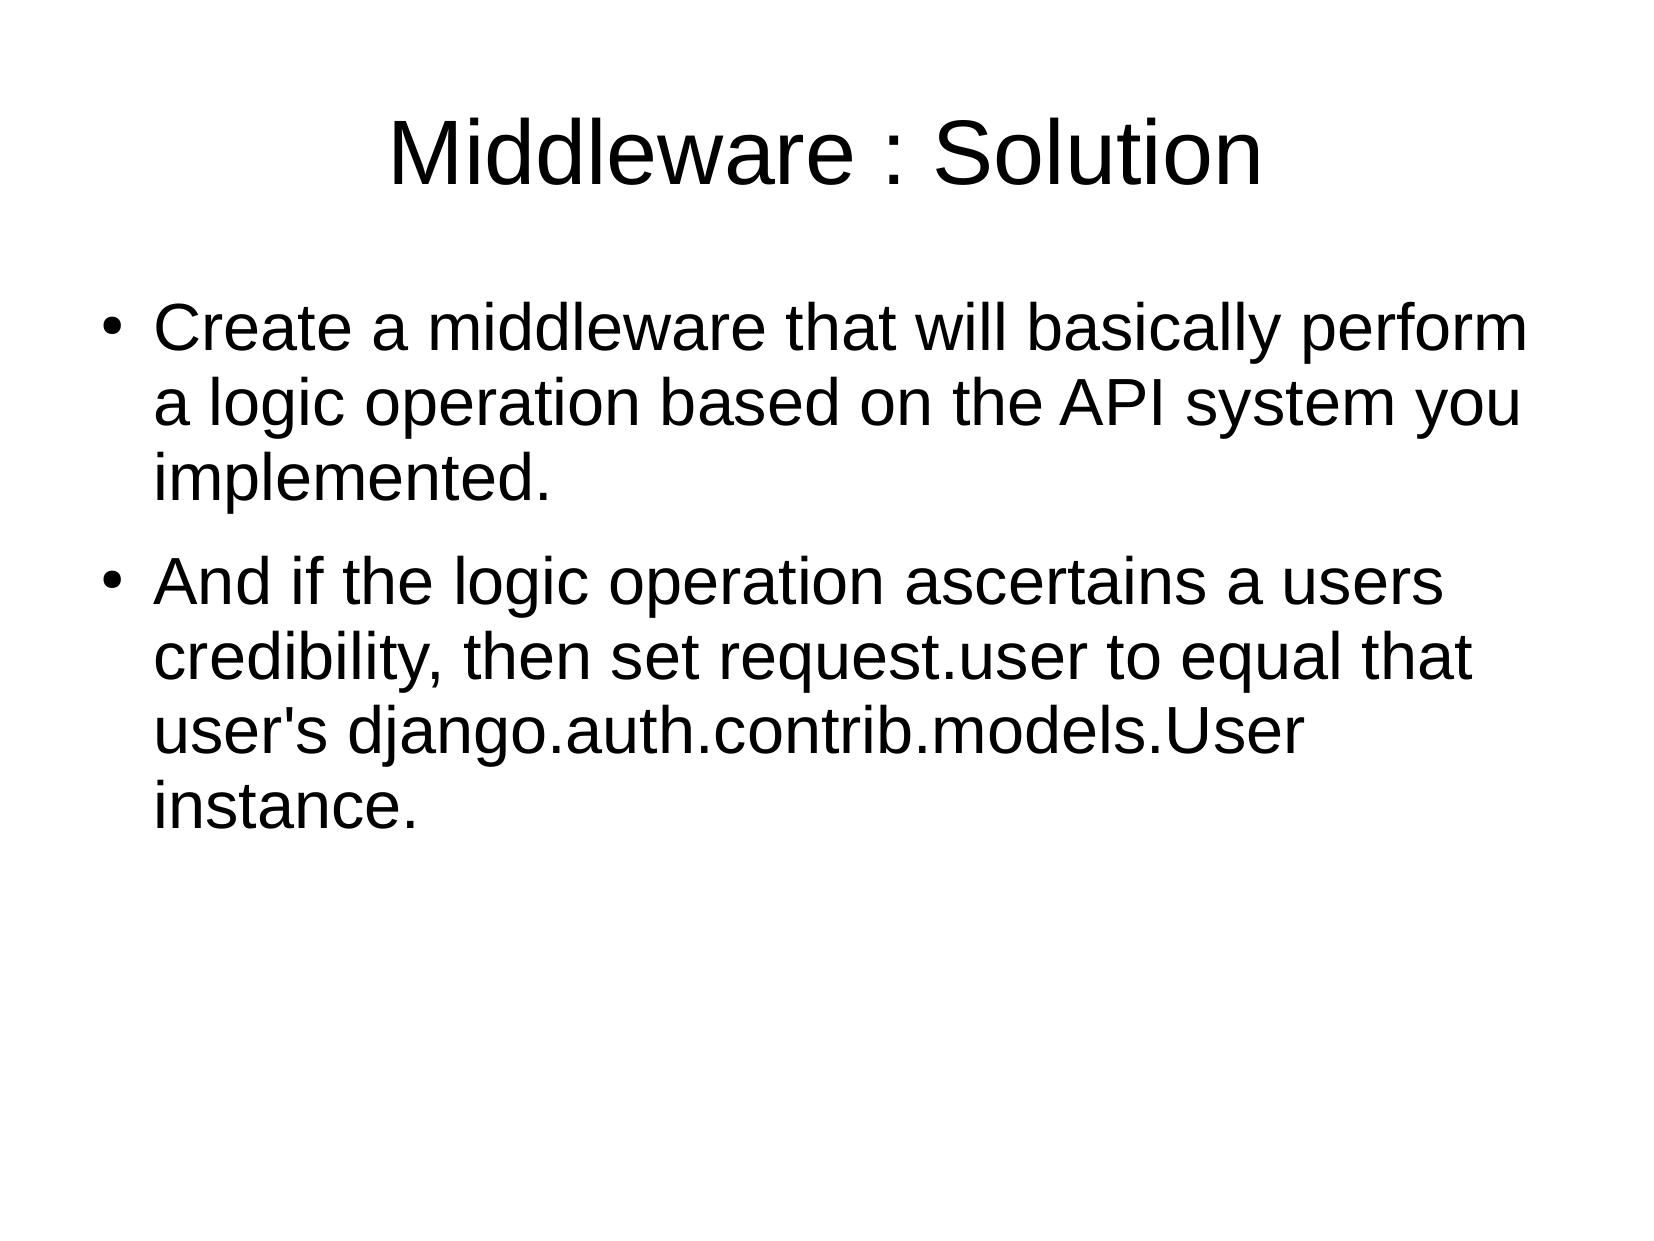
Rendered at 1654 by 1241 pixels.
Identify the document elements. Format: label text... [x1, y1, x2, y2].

title Middleware : Solution [82, 49, 1571, 257]
list Create a middleware that will basically perform a logic operation based on the API system you implemented. And if the logic operation ascertains a users credibility, then set request.user to equal that user's django.auth.contrib.models.User instance. [82, 290, 1571, 1109]
